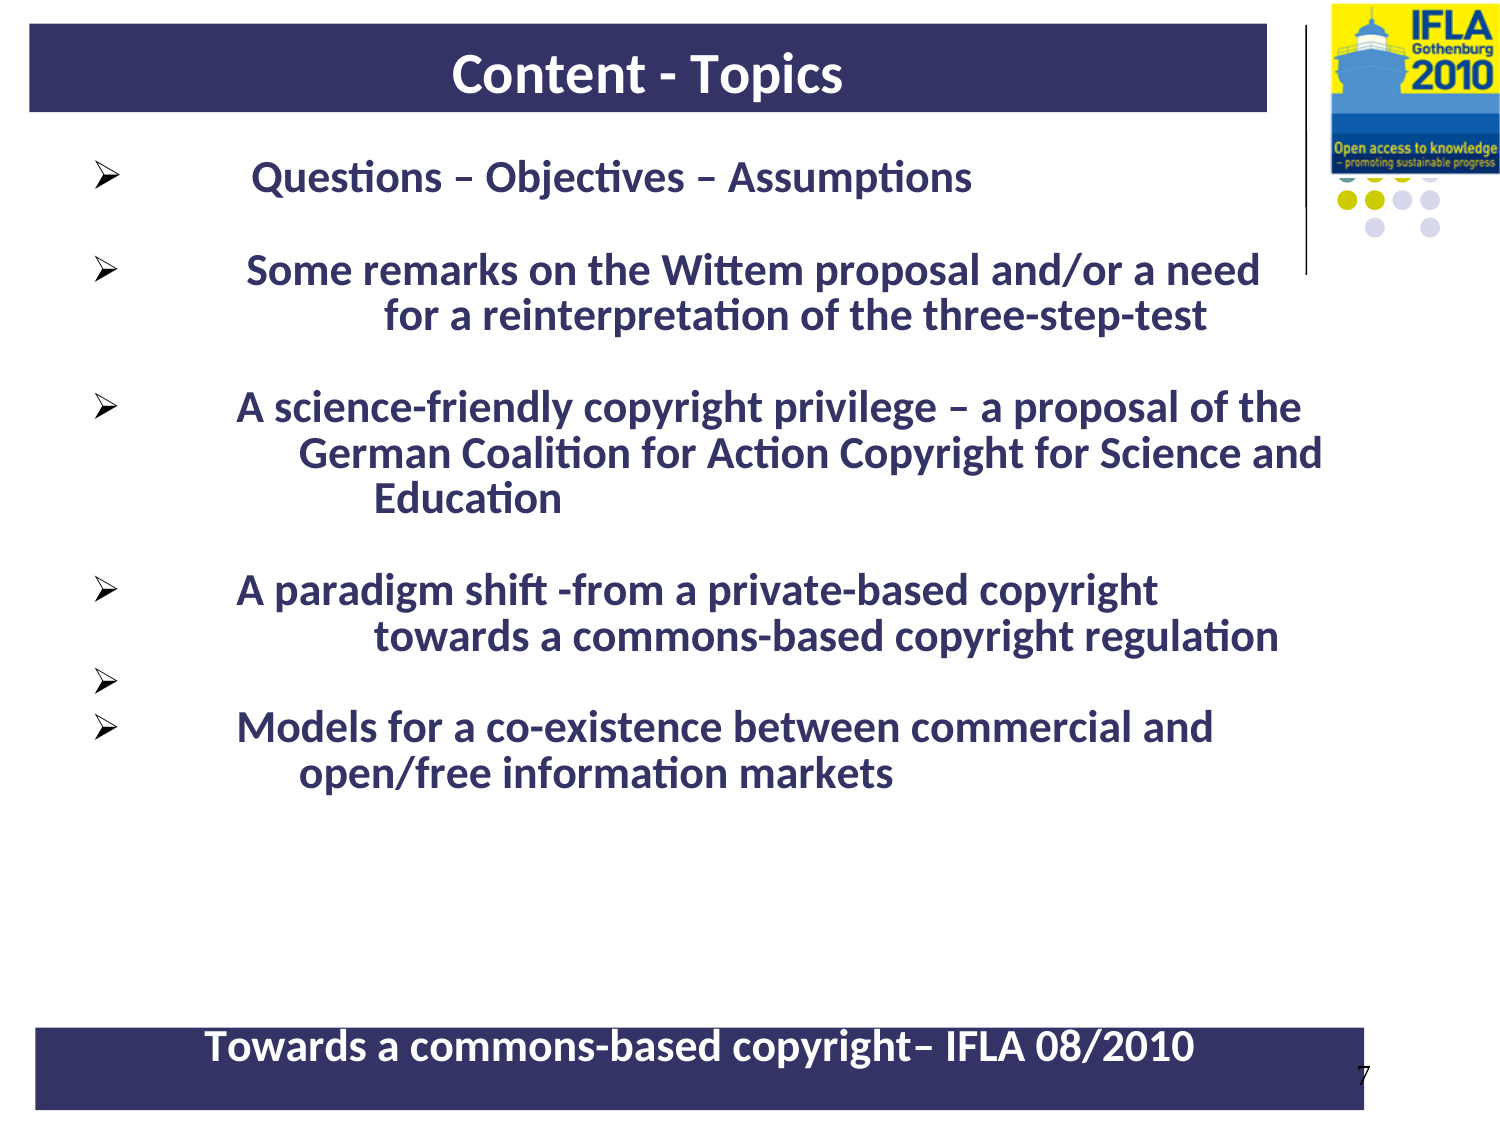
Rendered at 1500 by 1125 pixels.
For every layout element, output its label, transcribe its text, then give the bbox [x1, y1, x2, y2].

text_box Questions – Objectives – Assumptions Some remarks on the Wittem proposal and/or a need for a reinterpretation of the three-step-test A science-friendly copyright privilege – a proposal of the German Coalition for Action Copyright for Science and Education A paradigm shift -from a private-based copyright towards a commons-based copyright regulation Models for a co-existence between commercial and open/free information markets [76, 147, 1377, 959]
title Content - Topics [29, 23, 1267, 113]
text_box [1356, 1026, 1459, 1105]
